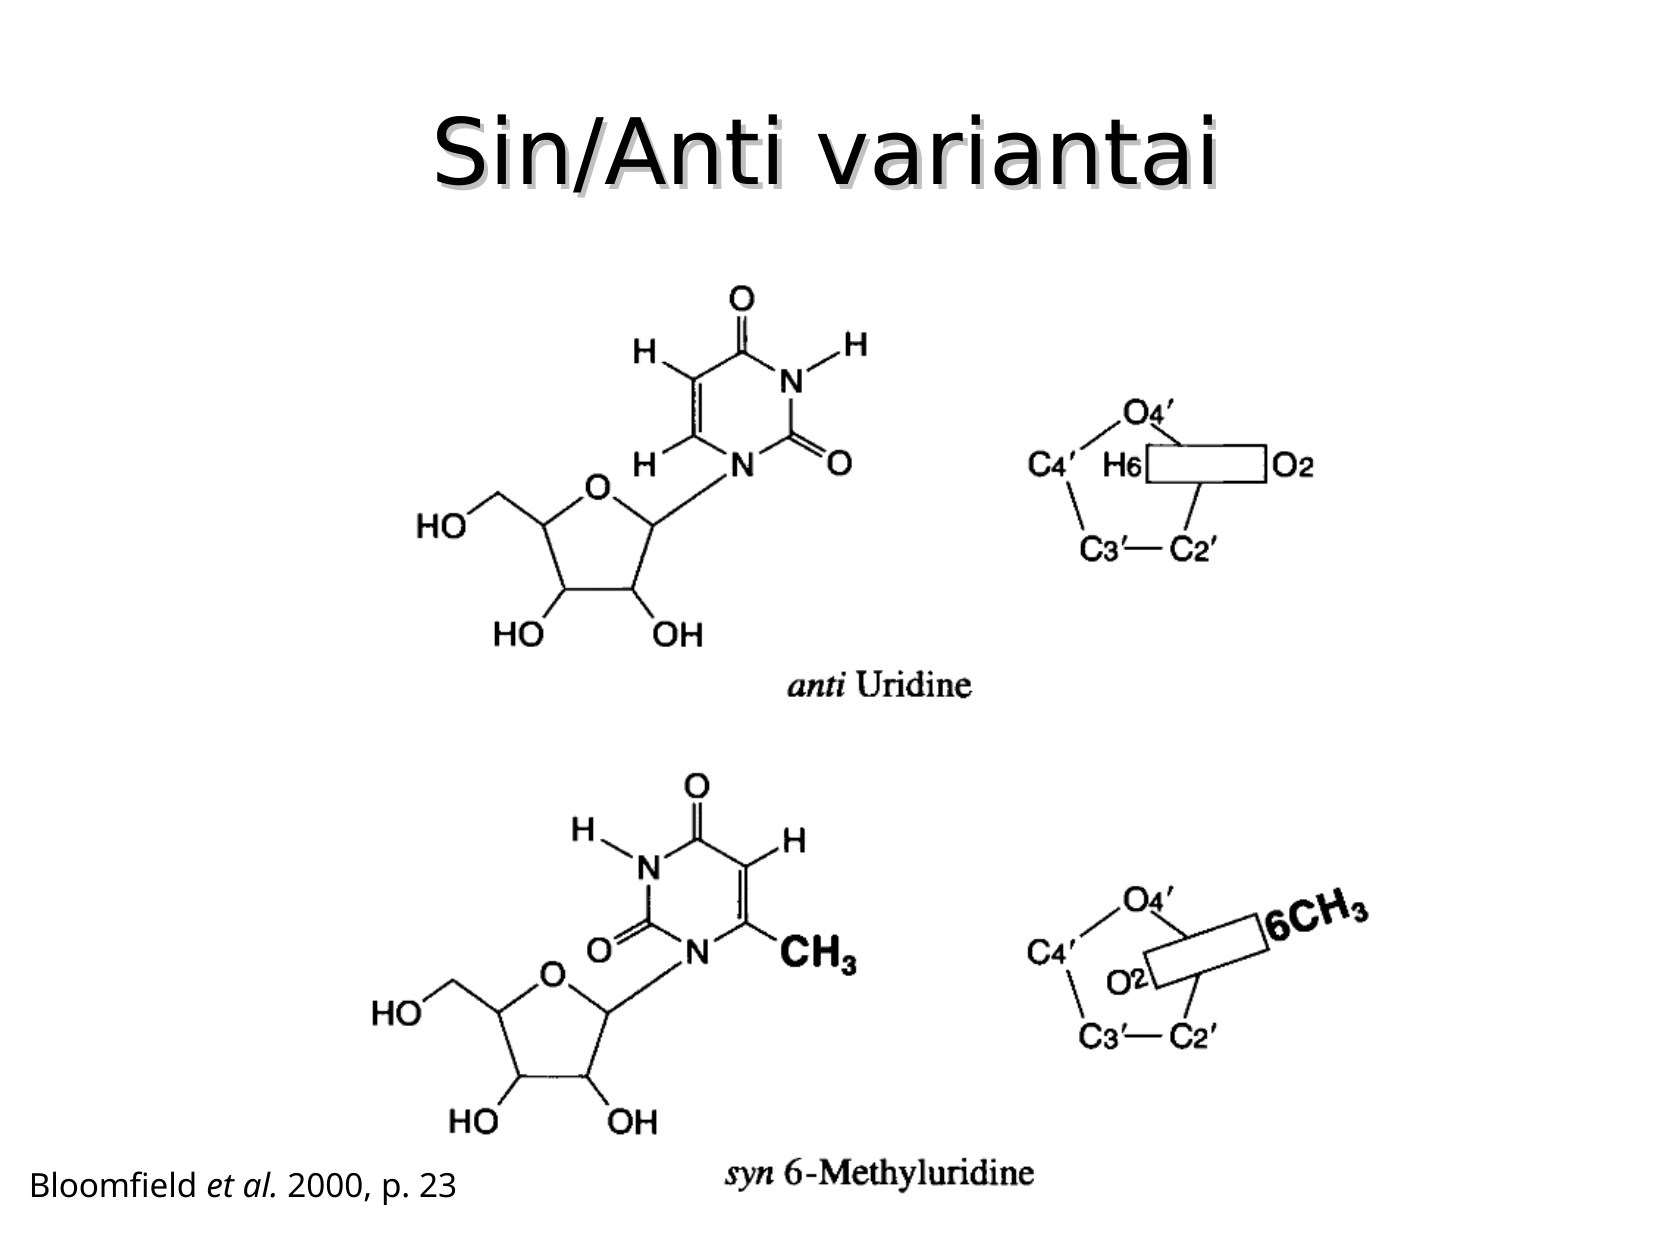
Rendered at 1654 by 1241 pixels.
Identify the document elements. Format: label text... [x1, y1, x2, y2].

picture [354, 268, 1388, 1211]
text_box Bloomfield et al. 2000, p. 23 [14, 1154, 503, 1211]
title Sin/Anti variantai [82, 56, 1571, 250]
